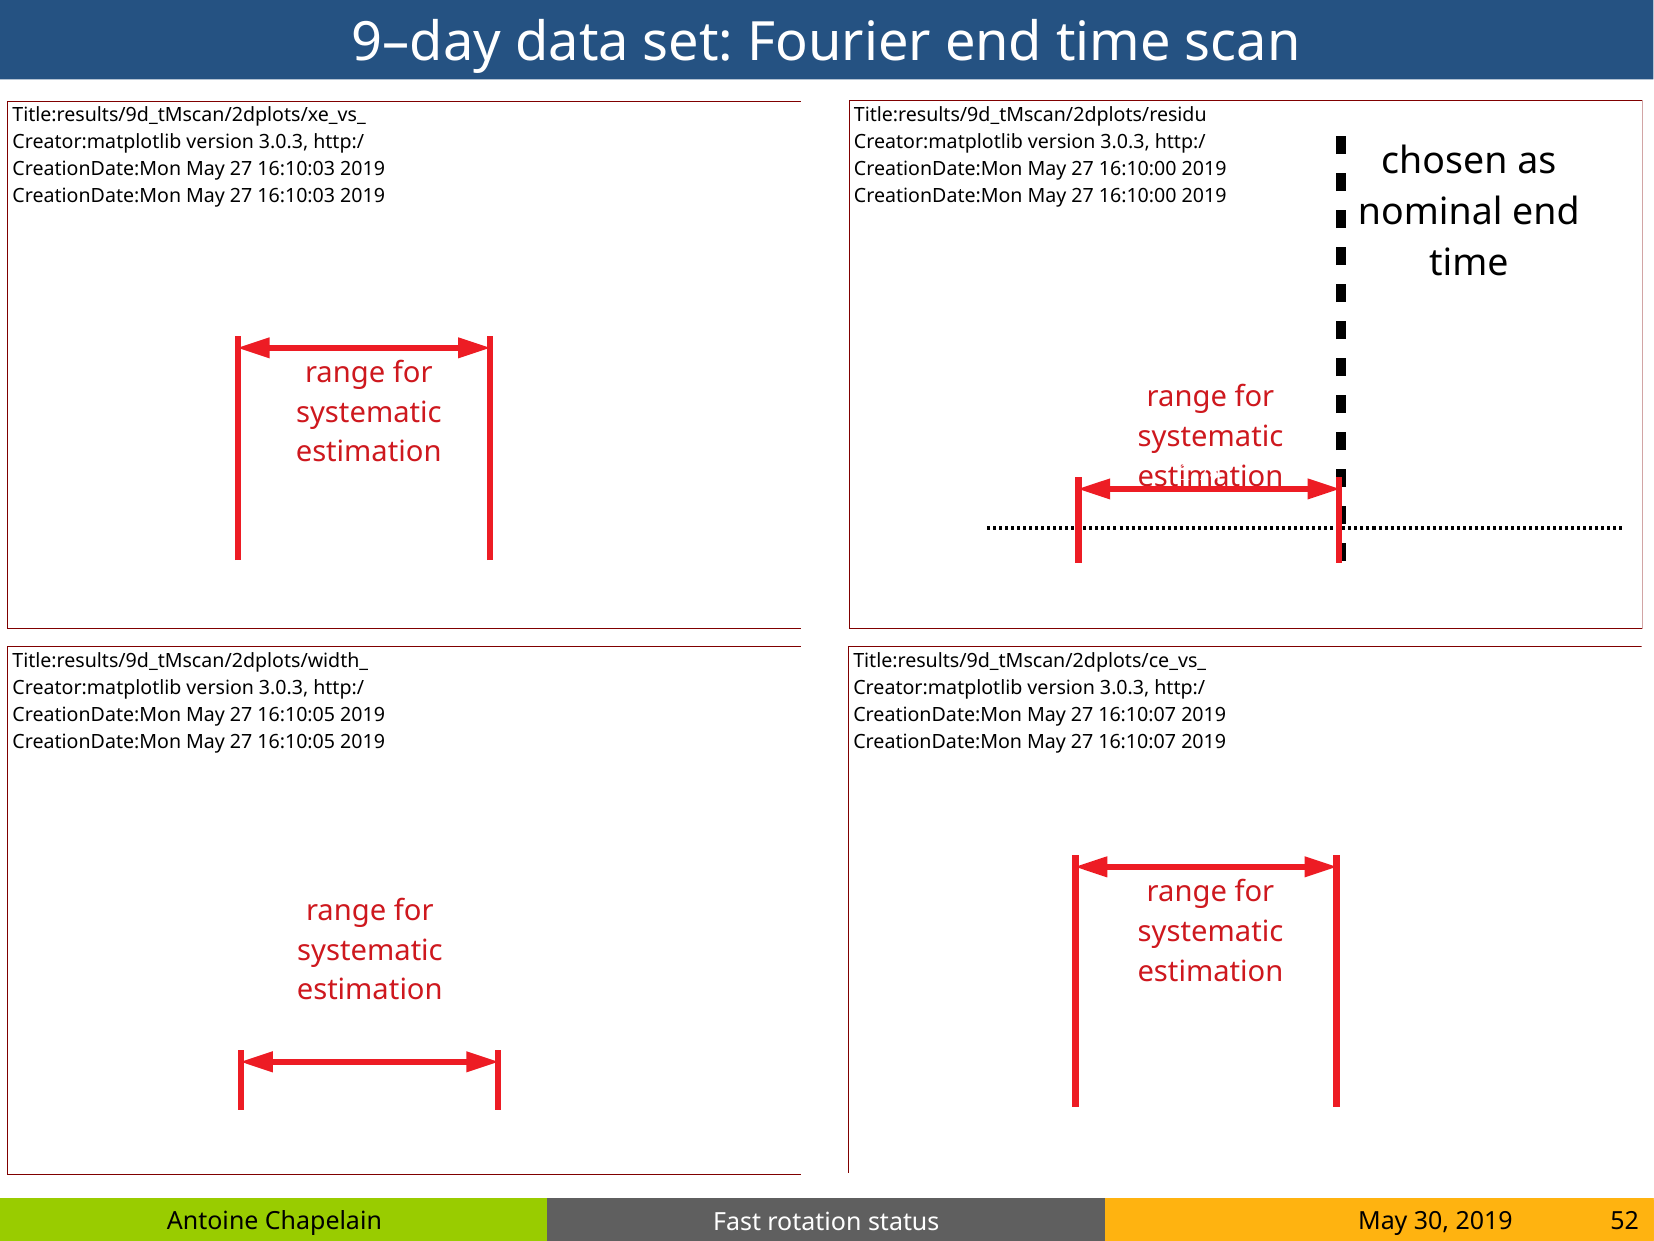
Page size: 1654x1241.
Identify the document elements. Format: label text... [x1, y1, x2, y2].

text_box range for systematic estimation [1078, 863, 1343, 985]
text_box range for systematic estimation [1078, 367, 1343, 490]
text_box chosen as nominal end time [1341, 125, 1597, 272]
text_box range for systematic estimation [238, 343, 500, 466]
picture [6, 99, 801, 629]
text_box range for systematic estimation [239, 881, 500, 1004]
picture [847, 645, 1642, 1173]
title 9–day data set: Fourier end time scan [0, 0, 1654, 80]
picture [847, 99, 1643, 629]
picture [6, 645, 801, 1175]
